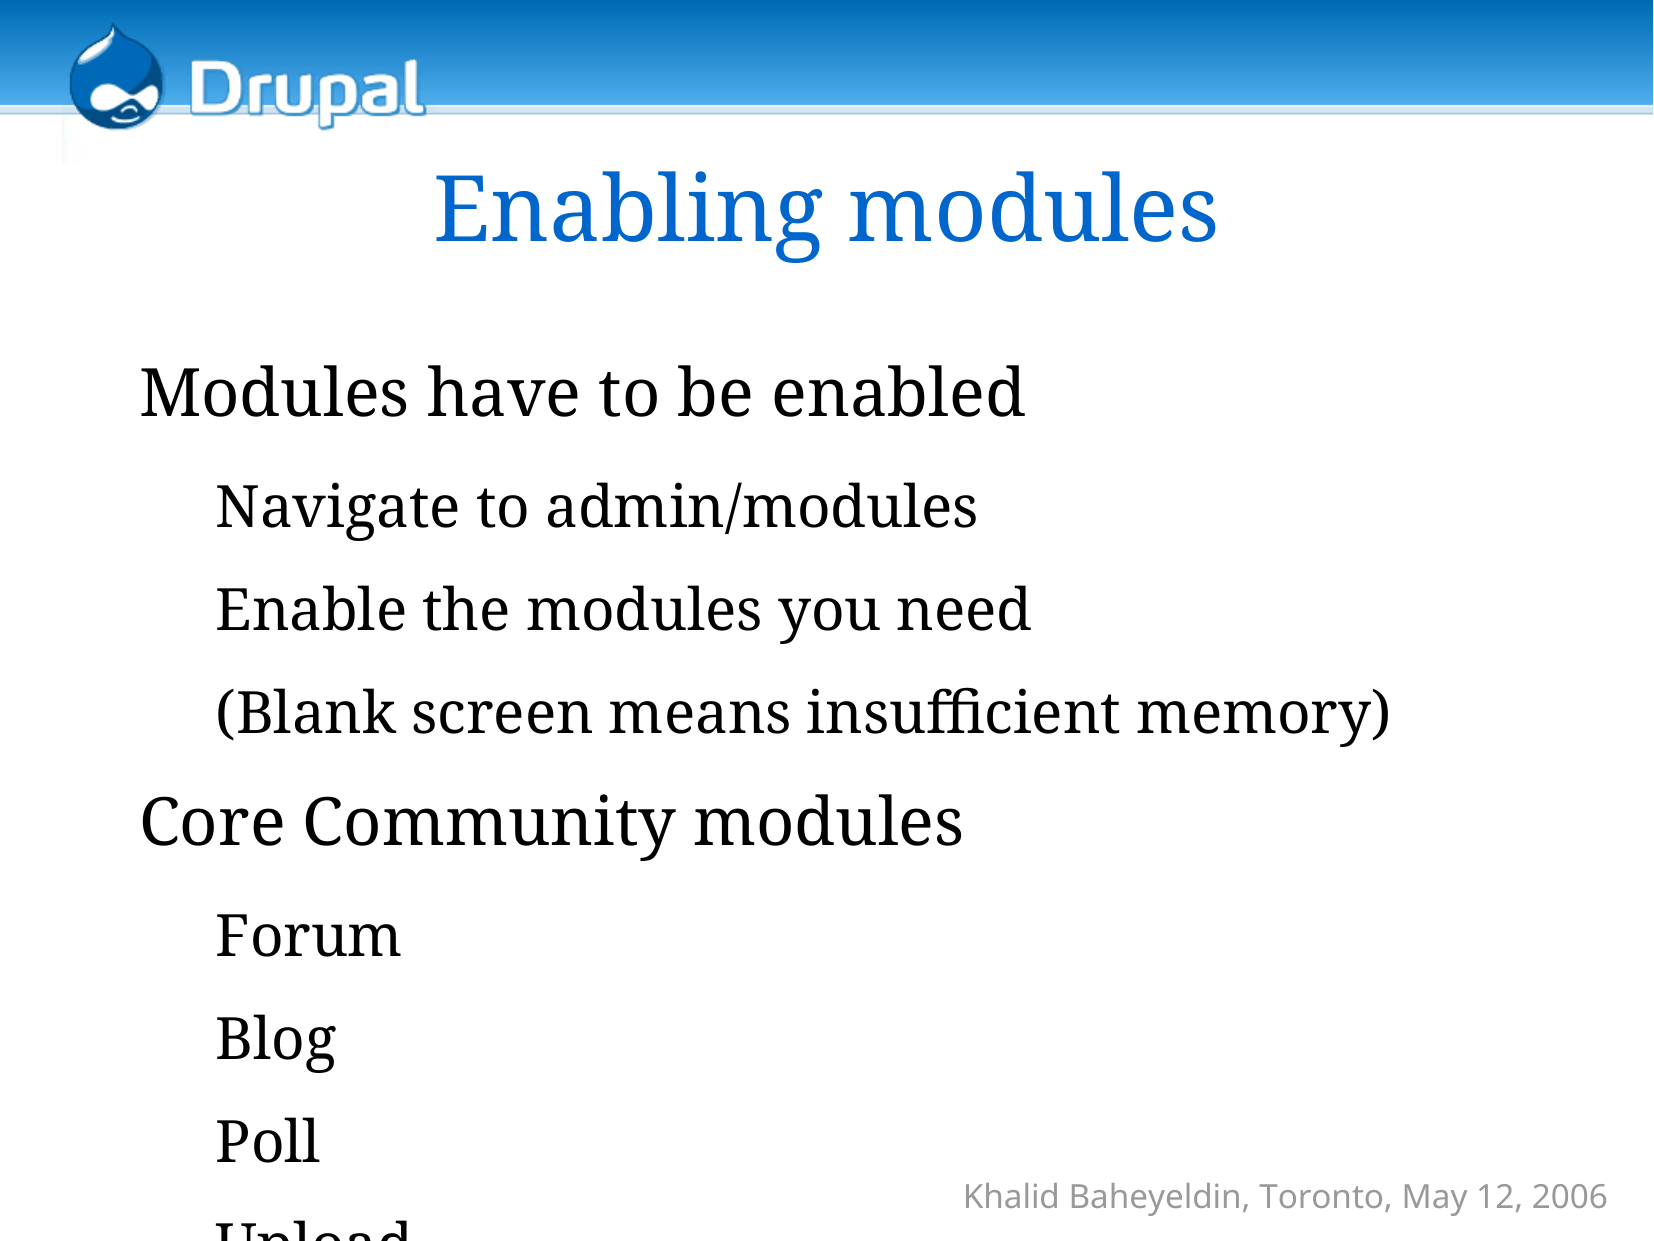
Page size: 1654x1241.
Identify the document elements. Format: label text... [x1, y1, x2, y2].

picture [354, 1236, 365, 1241]
list Modules have to be enabled Navigate to admin/modules Enable the modules you need (Blank screen means insufficient memory) Core Community modules Forum Blog Poll Upload [121, 344, 1533, 1153]
picture [270, 1237, 283, 1241]
picture [321, 1236, 334, 1241]
title Enabling modules [121, 102, 1533, 311]
picture [0, 0, 1654, 1241]
picture [387, 1237, 400, 1241]
